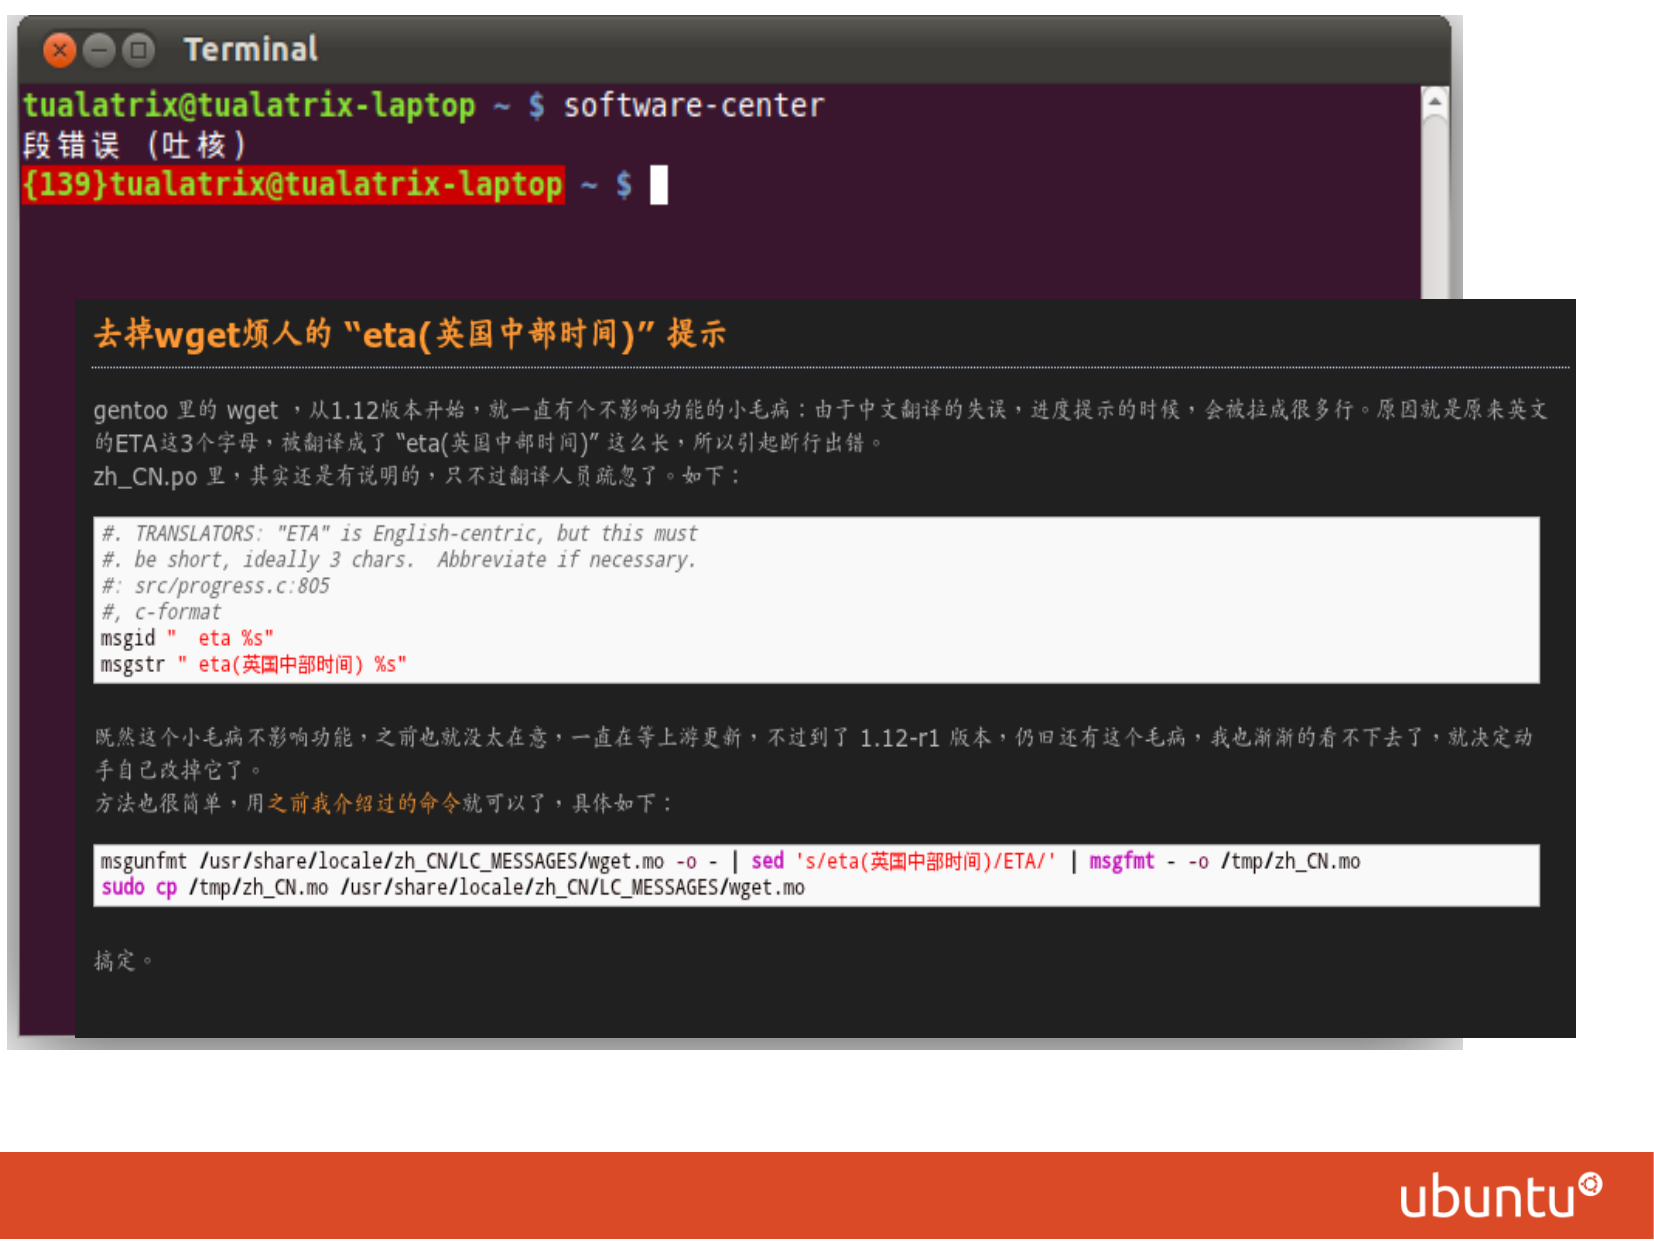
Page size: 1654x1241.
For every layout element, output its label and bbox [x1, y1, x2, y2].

picture [7, 15, 1576, 1051]
picture [0, 1152, 1654, 1239]
